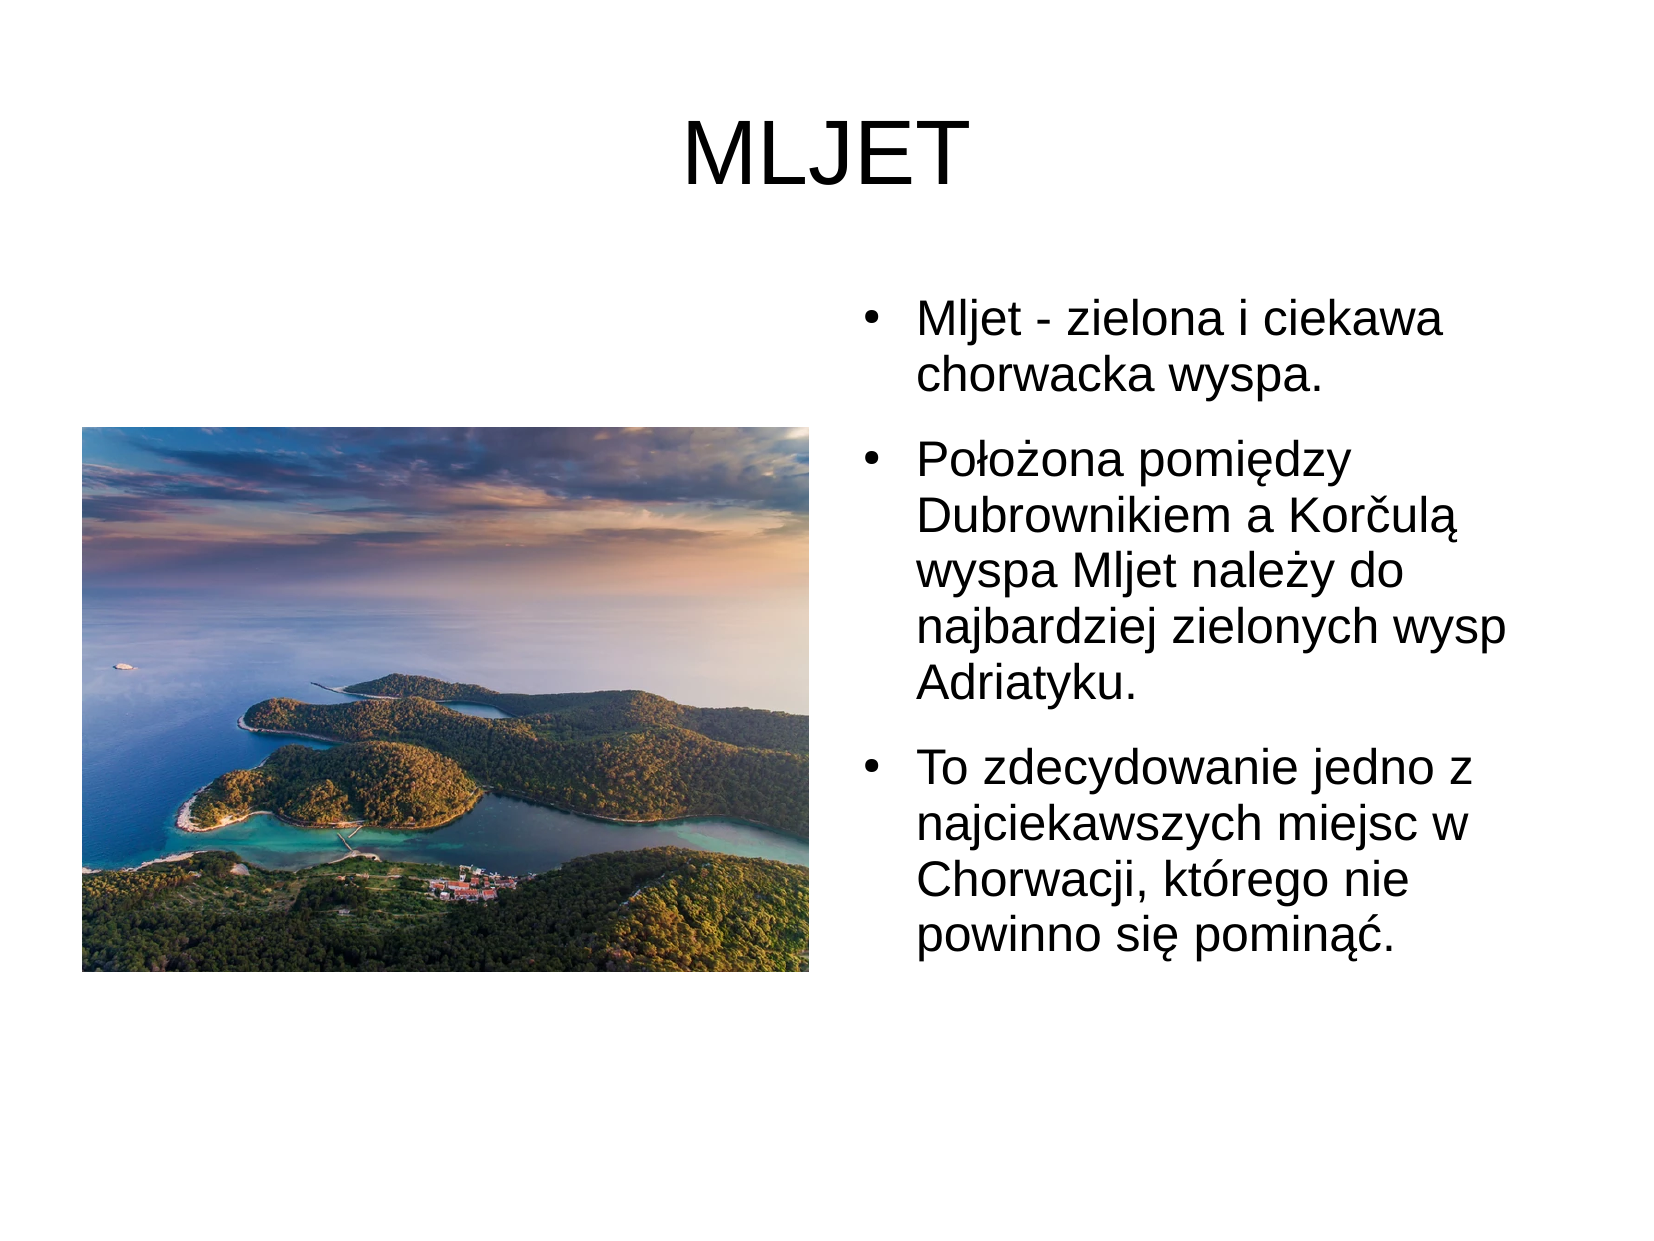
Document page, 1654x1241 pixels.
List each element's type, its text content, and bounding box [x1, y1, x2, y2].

picture [82, 427, 809, 972]
title MLJET [82, 49, 1571, 257]
list Mljet - zielona i ciekawa chorwacka wyspa. Położona pomiędzy Dubrownikiem a Korčulą wyspa Mljet należy do najbardziej zielonych wysp Adriatyku. To zdecydowanie jedno z najciekawszych miejsc w Chorwacji, którego nie powinno się pominąć. [845, 290, 1572, 1109]
